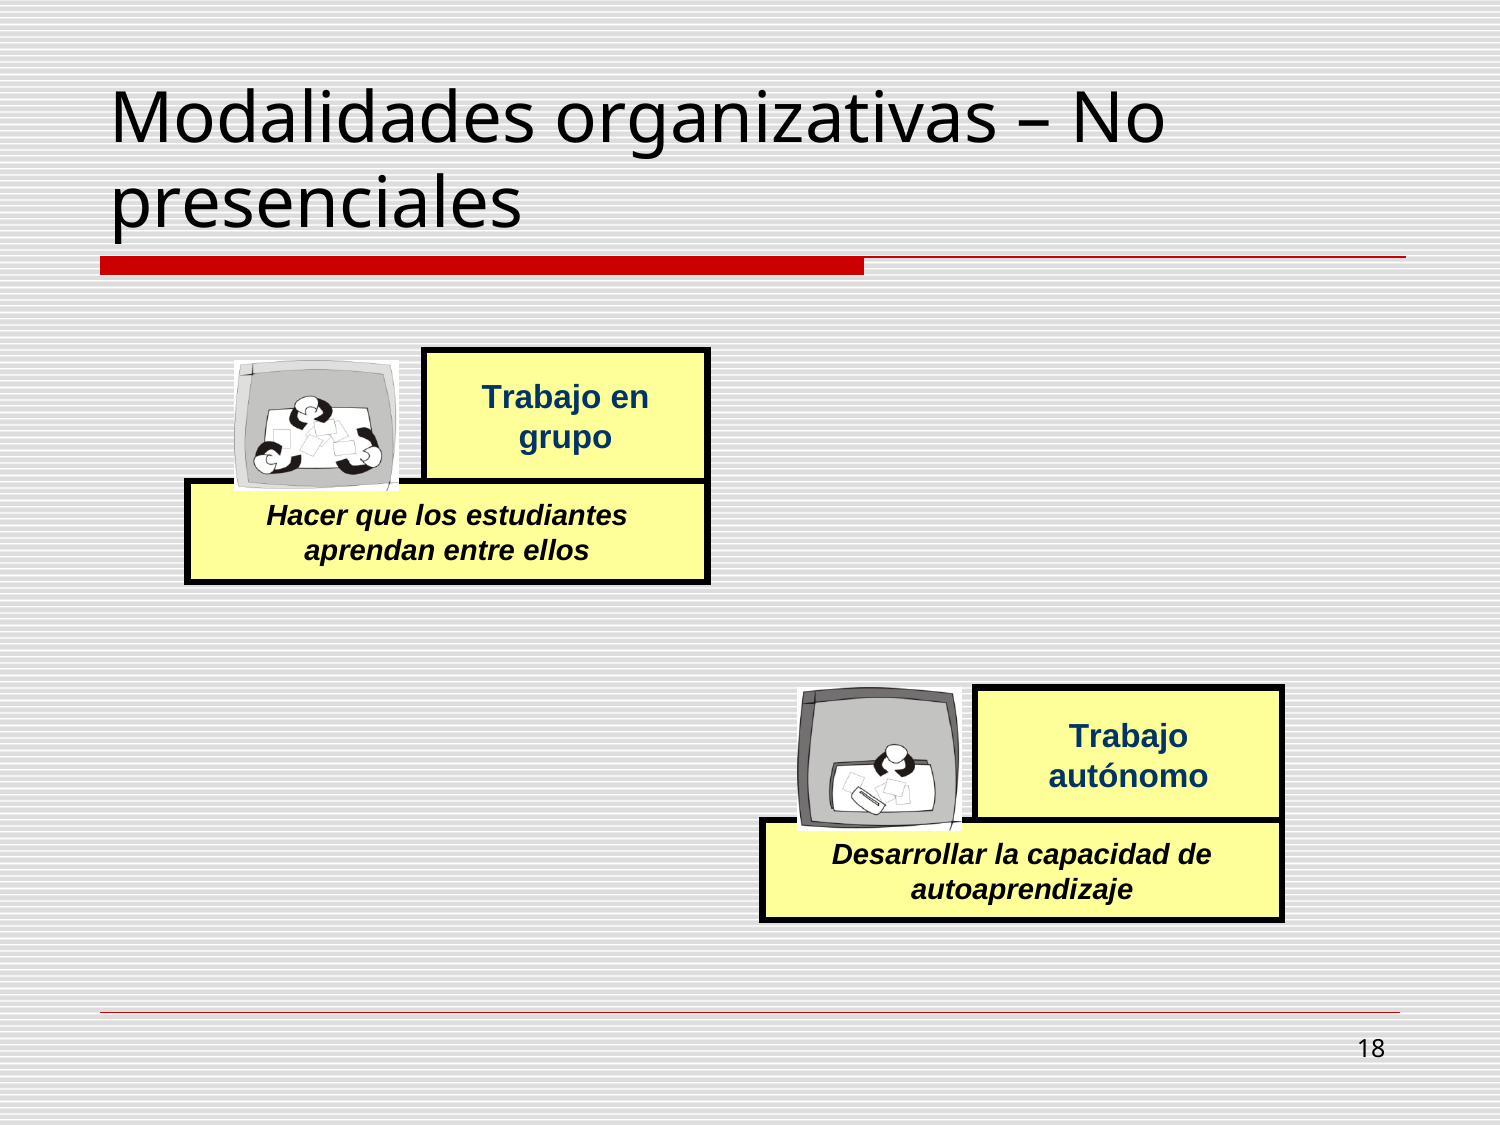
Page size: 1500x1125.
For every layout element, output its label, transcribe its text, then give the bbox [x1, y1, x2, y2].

text_box Desarrollar la capacidad de autoaprendizaje [762, 820, 1283, 920]
text_box <número> [1074, 1024, 1401, 1103]
title Modalidades organizativas – No presenciales [94, 49, 1407, 250]
text_box Trabajo en grupo [423, 350, 708, 482]
text_box Hacer que los estudiantes aprendan entre ellos [187, 481, 708, 582]
text_box Trabajo autónomo [975, 687, 1283, 820]
picture [0, 0, 1500, 1125]
